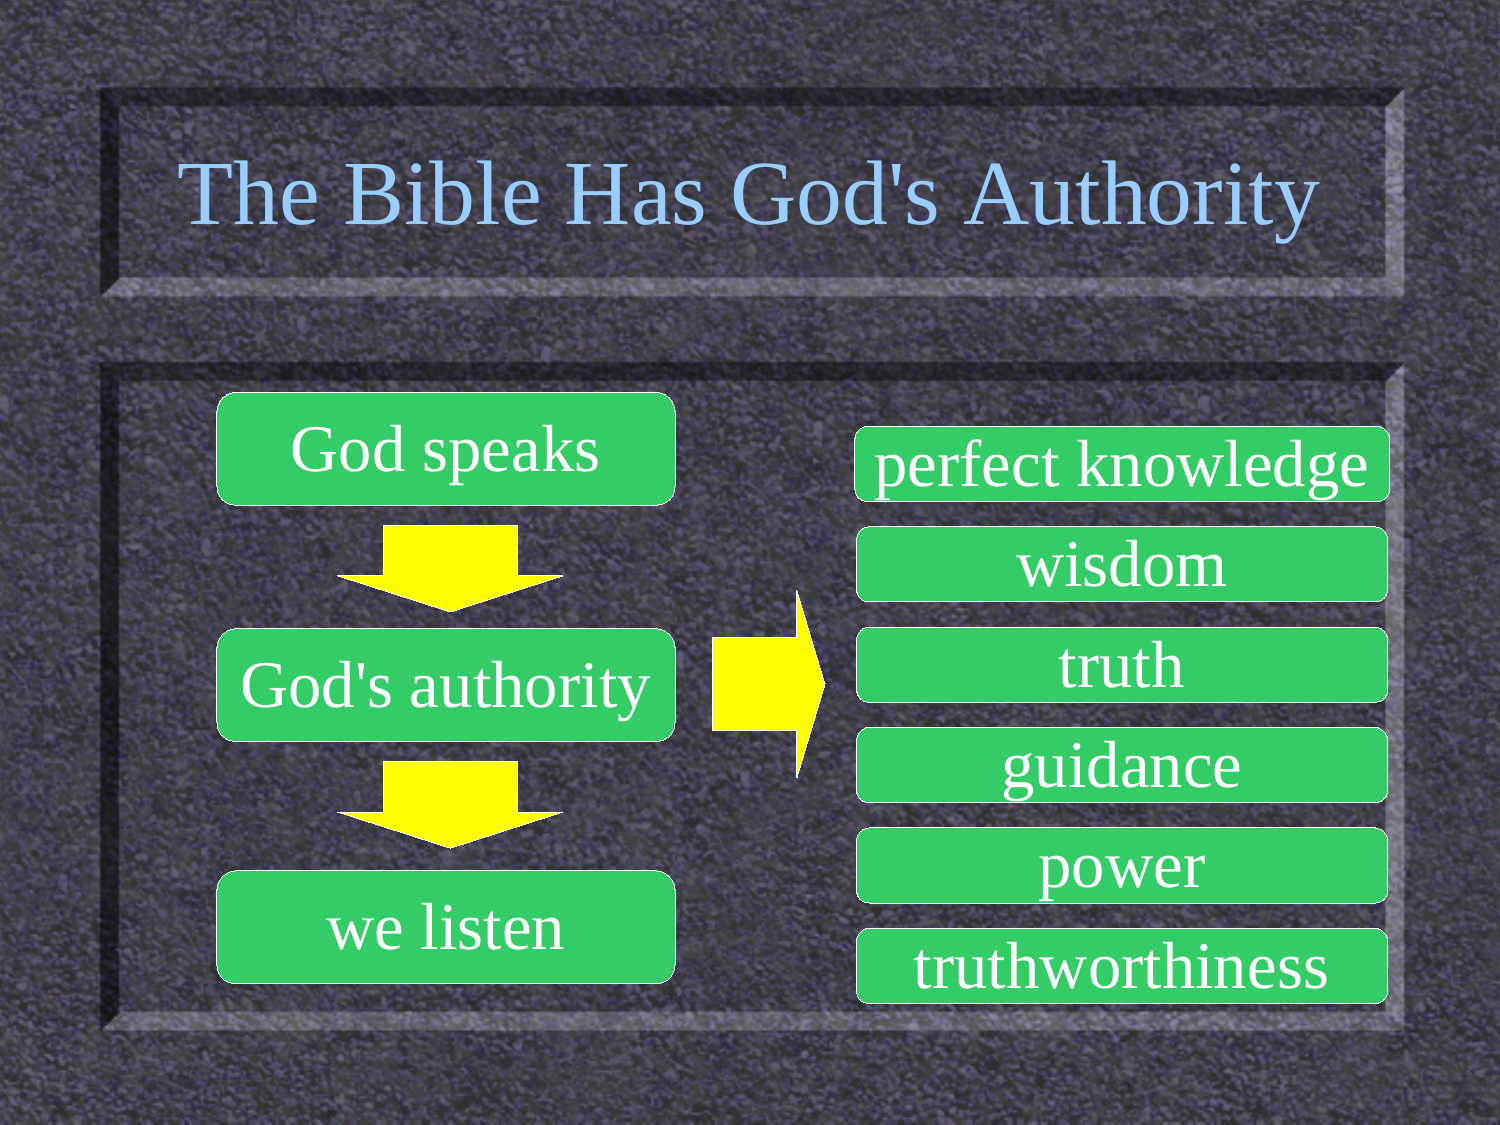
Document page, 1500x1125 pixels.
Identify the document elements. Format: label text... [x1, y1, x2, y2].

text_box wisdom [856, 526, 1388, 602]
text_box truthworthiness [856, 928, 1388, 1004]
title The Bible Has God's Authority [150, 76, 1351, 312]
text_box perfect knowledge [854, 426, 1390, 502]
picture [0, 0, 1500, 1125]
text_box God's authority [216, 628, 676, 742]
text_box [712, 590, 826, 778]
text_box guidance [856, 727, 1388, 803]
text_box [337, 761, 563, 849]
text_box [337, 525, 563, 612]
text_box God speaks [216, 392, 676, 506]
text_box power [856, 827, 1388, 904]
text_box truth [856, 627, 1388, 703]
text_box we listen [216, 870, 676, 984]
